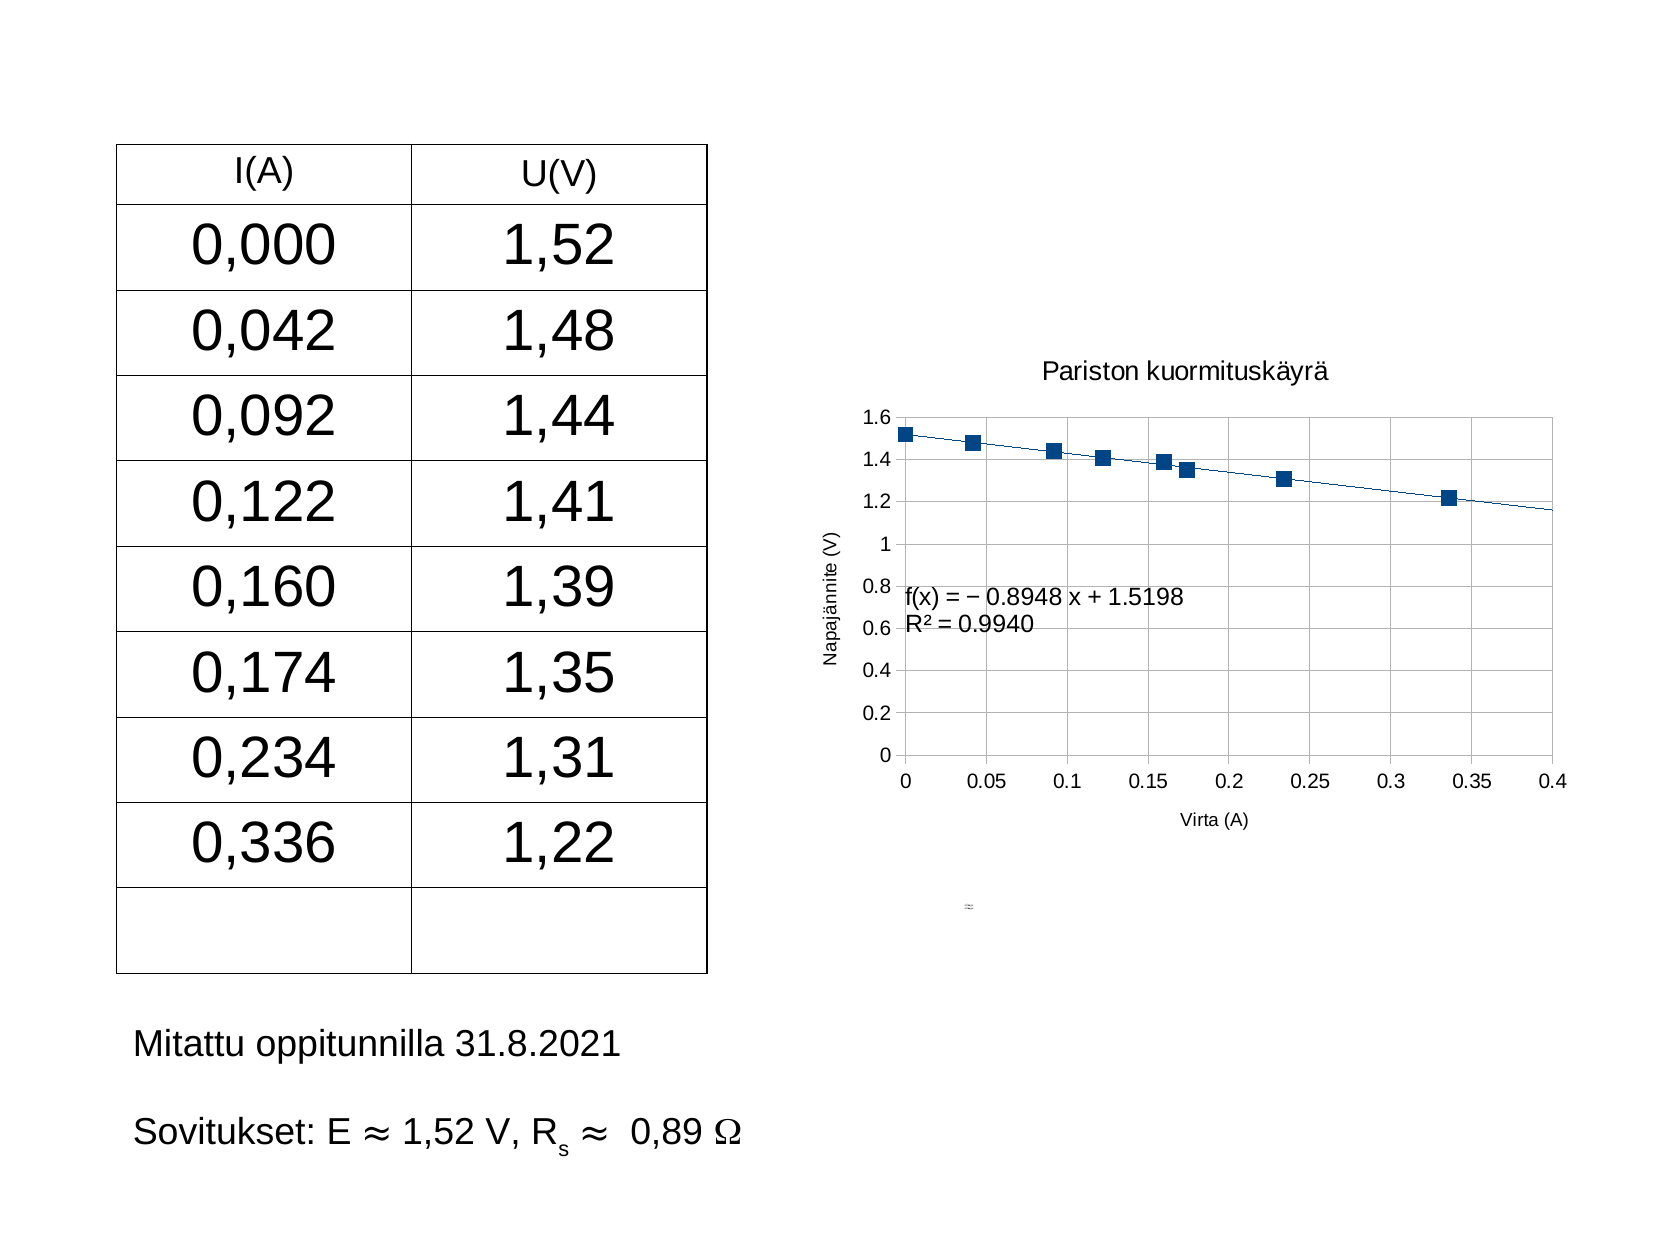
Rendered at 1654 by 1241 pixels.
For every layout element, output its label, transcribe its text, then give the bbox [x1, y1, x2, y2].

table_cell 1,48 [412, 291, 706, 375]
table_cell [117, 888, 411, 973]
picture [933, 862, 1004, 949]
table_cell 0,122 [117, 461, 411, 546]
table_cell 1,35 [412, 632, 706, 717]
table_cell 0,160 [117, 547, 411, 631]
table_cell [412, 888, 706, 973]
text_box Mitattu oppitunnilla 31.8.2021 Sovitukset: E ≈ 1,52 V, Rs ≈ 0,89 W [118, 1015, 764, 1165]
table_cell 0,234 [117, 718, 411, 802]
table_cell 0,174 [117, 632, 411, 717]
table_cell 0,042 [117, 291, 411, 375]
table_cell 0,000 [117, 205, 411, 290]
table_cell 1,44 [412, 376, 706, 460]
chart [786, 330, 1583, 862]
table_cell 0,336 [117, 803, 411, 887]
table_cell 0,092 [117, 376, 411, 460]
table_header U(V) [412, 145, 706, 204]
table_cell 1,52 [412, 205, 706, 290]
table_cell 1,22 [412, 803, 706, 887]
table_cell 1,31 [412, 718, 706, 802]
table_cell 1,39 [412, 547, 706, 631]
table_cell 1,41 [412, 461, 706, 546]
table_header I(A) [117, 145, 411, 204]
